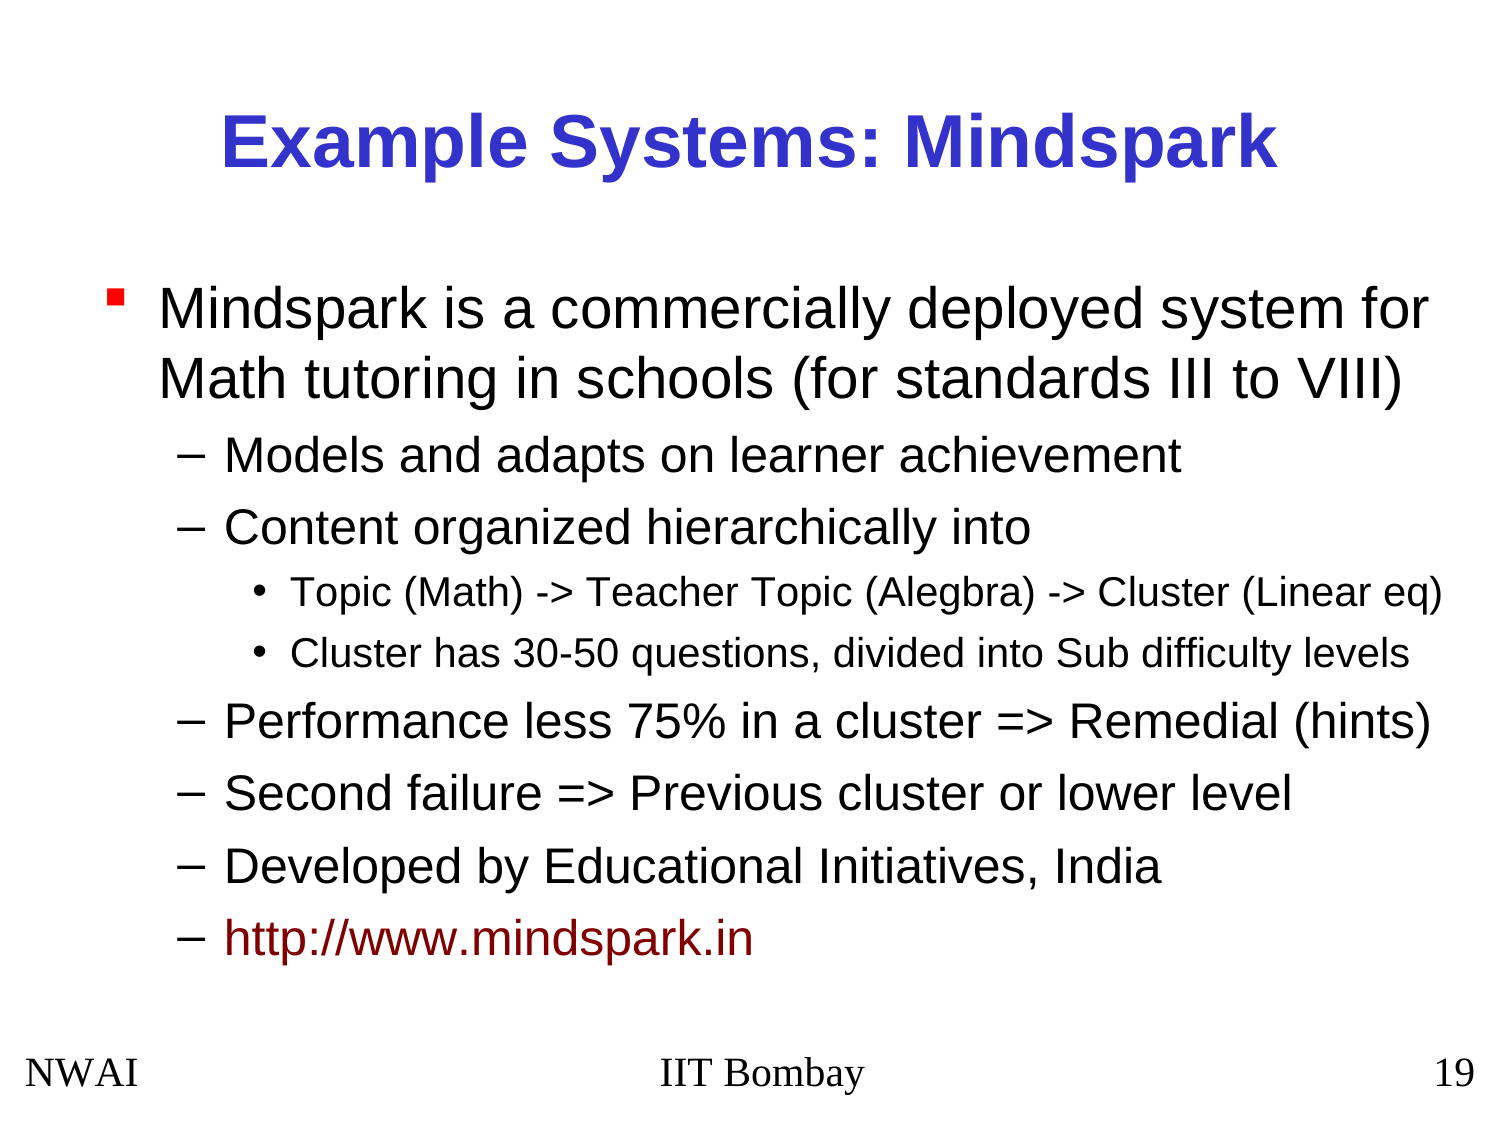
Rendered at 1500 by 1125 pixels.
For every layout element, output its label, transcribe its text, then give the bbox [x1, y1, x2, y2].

list Mindspark is a commercially deployed system for Math tutoring in schools (for standards III to VIII) Models and adapts on learner achievement Content organized hierarchically into Topic (Math) -> Teacher Topic (Alegbra) -> Cluster (Linear eq) Cluster has 30-50 questions, divided into Sub difficulty levels Performance less 75% in a cluster => Remedial (hints) Second failure => Previous cluster or lower level Developed by Educational Initiatives, India http://www.mindspark.in [87, 262, 1463, 1038]
title Example Systems: Mindspark [37, 62, 1463, 213]
